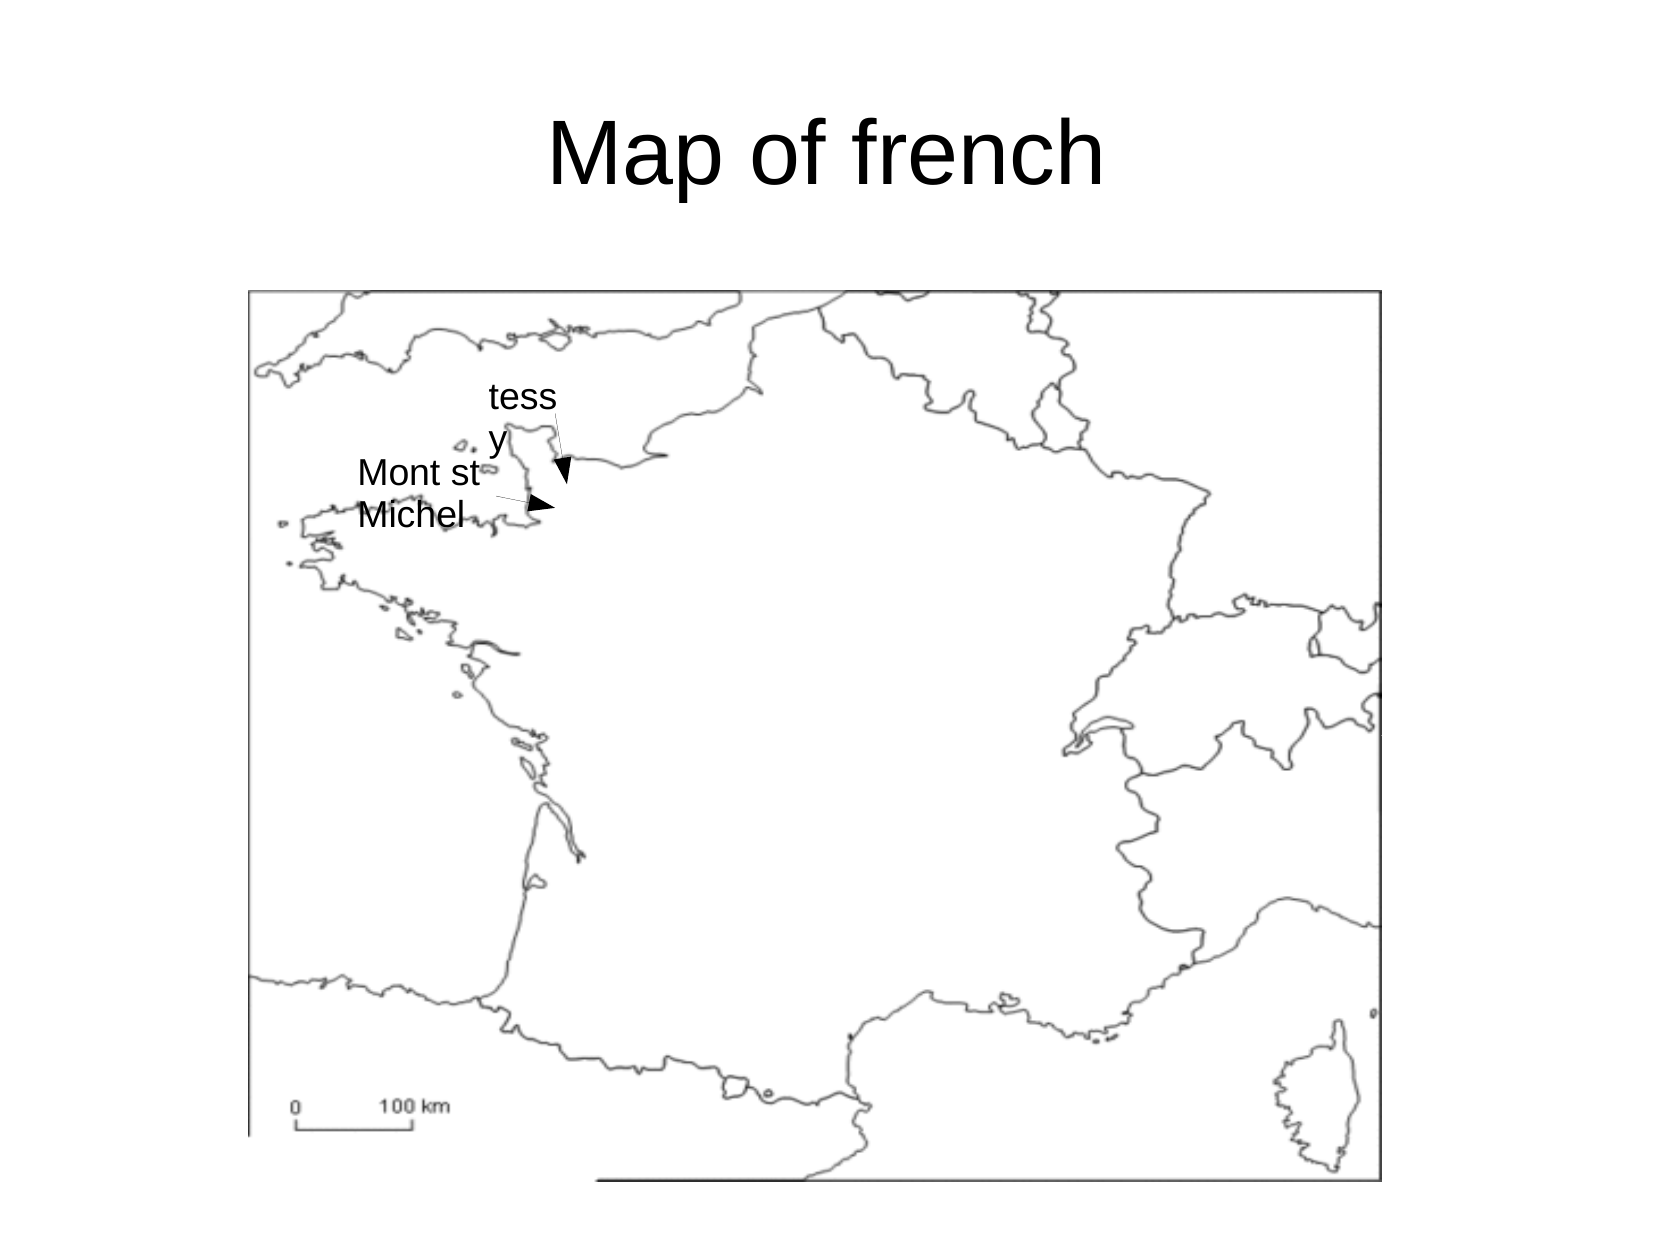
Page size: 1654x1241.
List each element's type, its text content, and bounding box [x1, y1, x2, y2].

text_box tessy [473, 368, 591, 426]
text_box Mont st Michel [342, 444, 508, 544]
title Map of french [82, 49, 1571, 257]
picture [248, 290, 1382, 1182]
